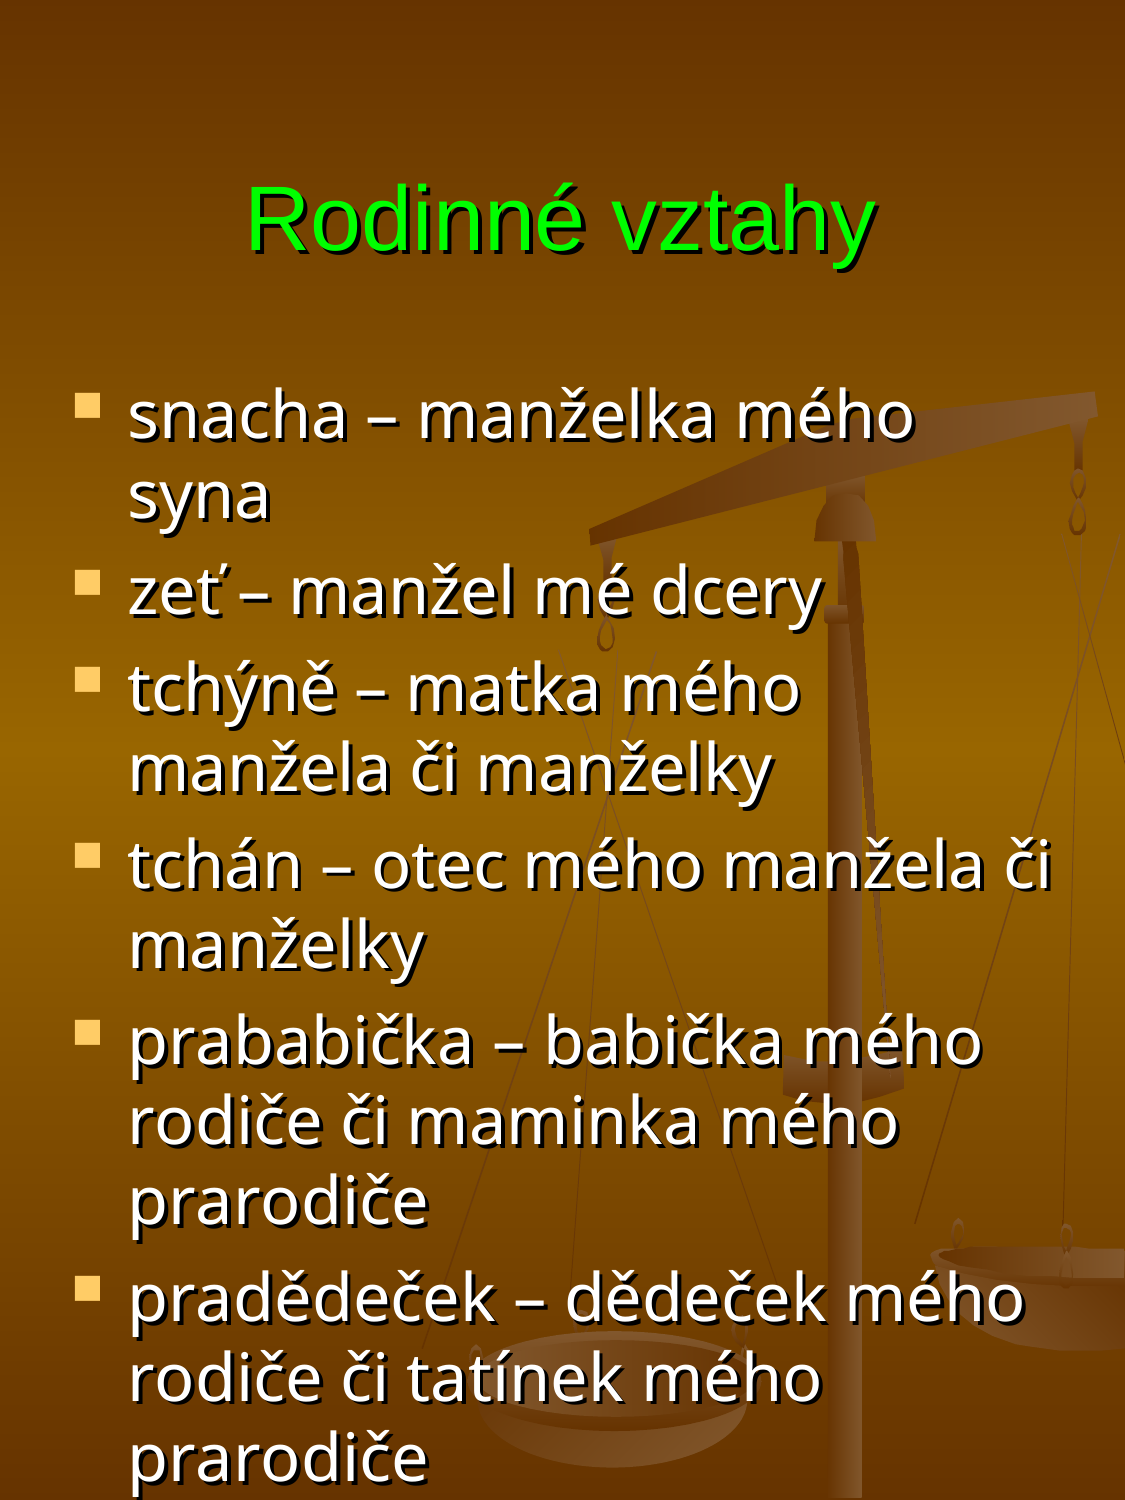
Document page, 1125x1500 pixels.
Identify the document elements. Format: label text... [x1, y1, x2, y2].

title Rodinné vztahy [54, 88, 1068, 339]
list snacha – manželka mého syna zeť – manžel mé dcery tchýně – matka mého manžela či manželky tchán – otec mého manžela či manželky prababička – babička mého rodiče či maminka mého prarodiče pradědeček – dědeček mého rodiče či tatínek mého prarodiče [56, 277, 1069, 1423]
